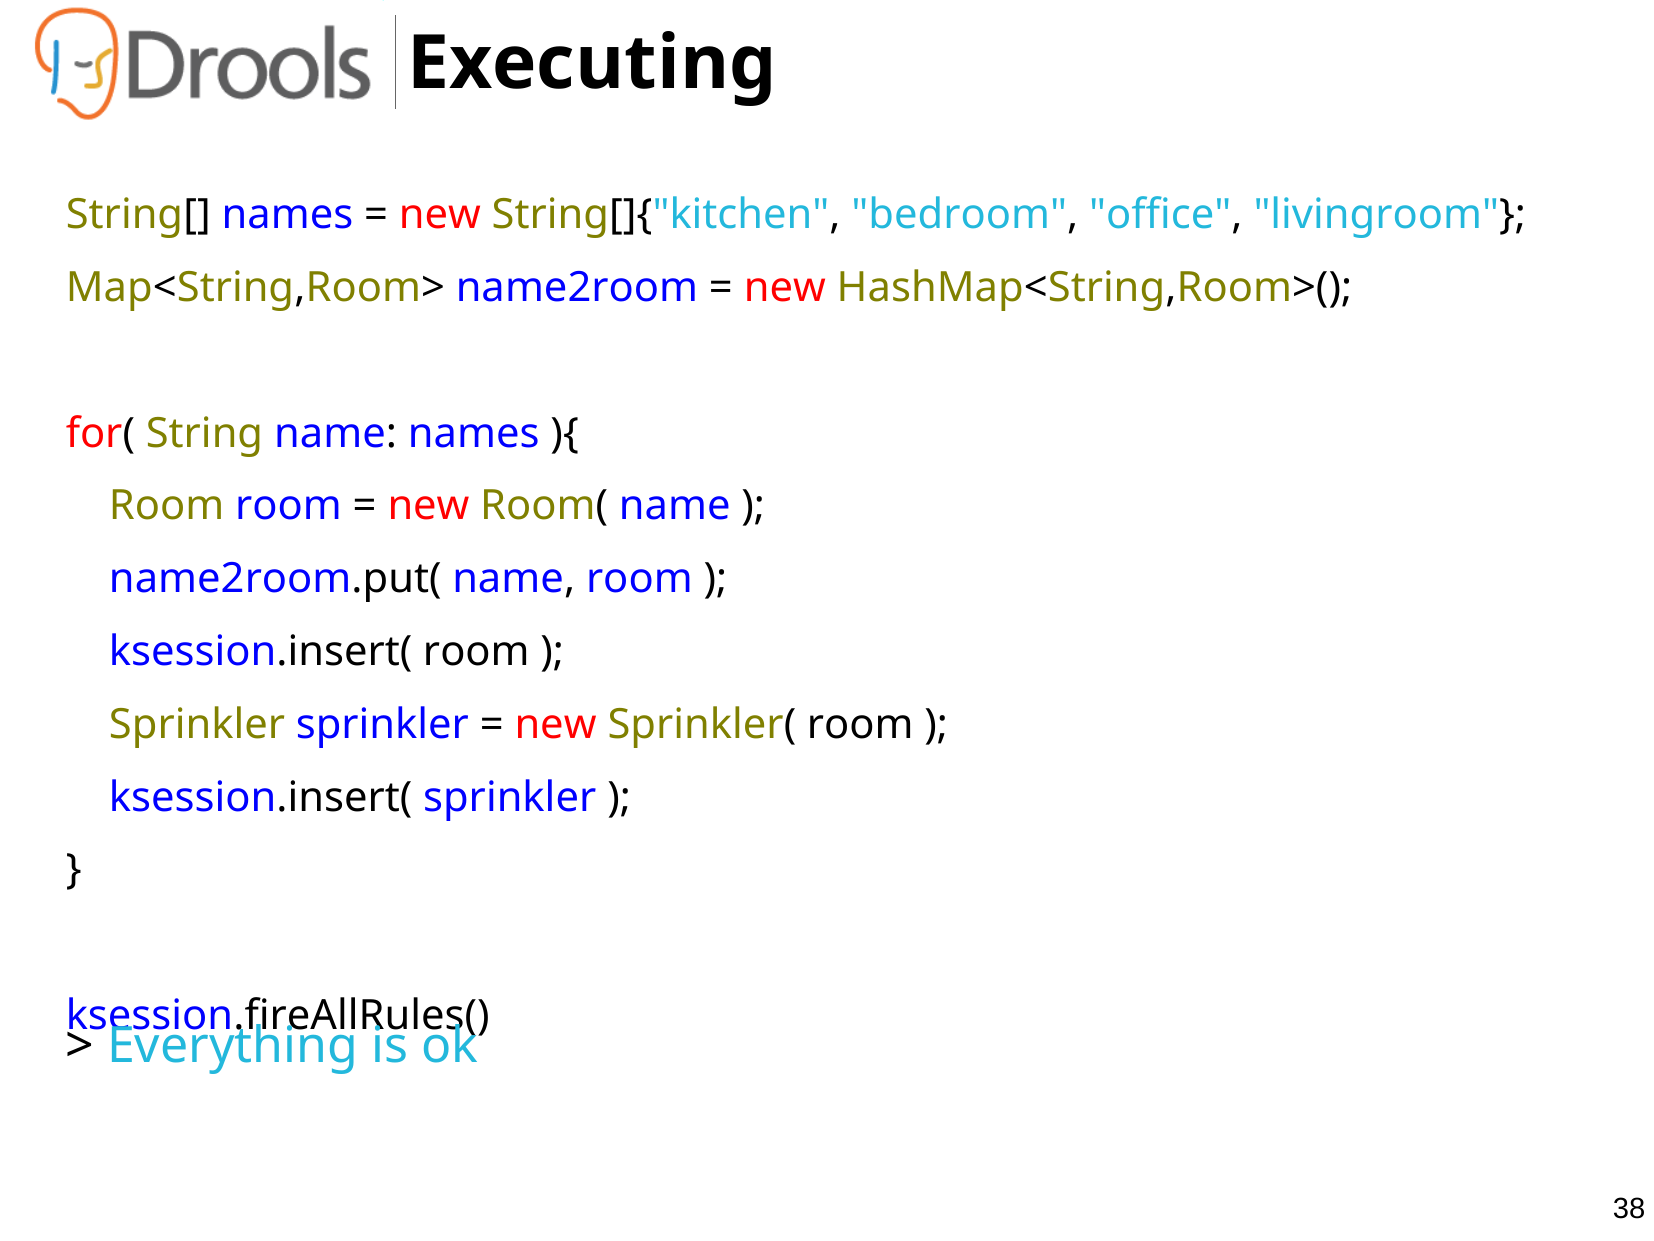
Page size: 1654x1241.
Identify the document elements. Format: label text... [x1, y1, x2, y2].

picture [29, 0, 384, 126]
title Executing [407, 6, 1618, 113]
list String[] names = new String[]{"kitchen", "bedroom", "office", "livingroom"}; Map<String,Room> name2room = new HashMap<String,Room>(); for( String name: names ){ Room room = new Room( name ); name2room.put( name, room ); ksession.insert( room ); Sprinkler sprinkler = new Sprinkler( room ); ksession.insert( sprinkler ); } ksession.fireAllRules() [65, 183, 1627, 964]
list > Everything is ok [65, 1009, 1572, 1222]
